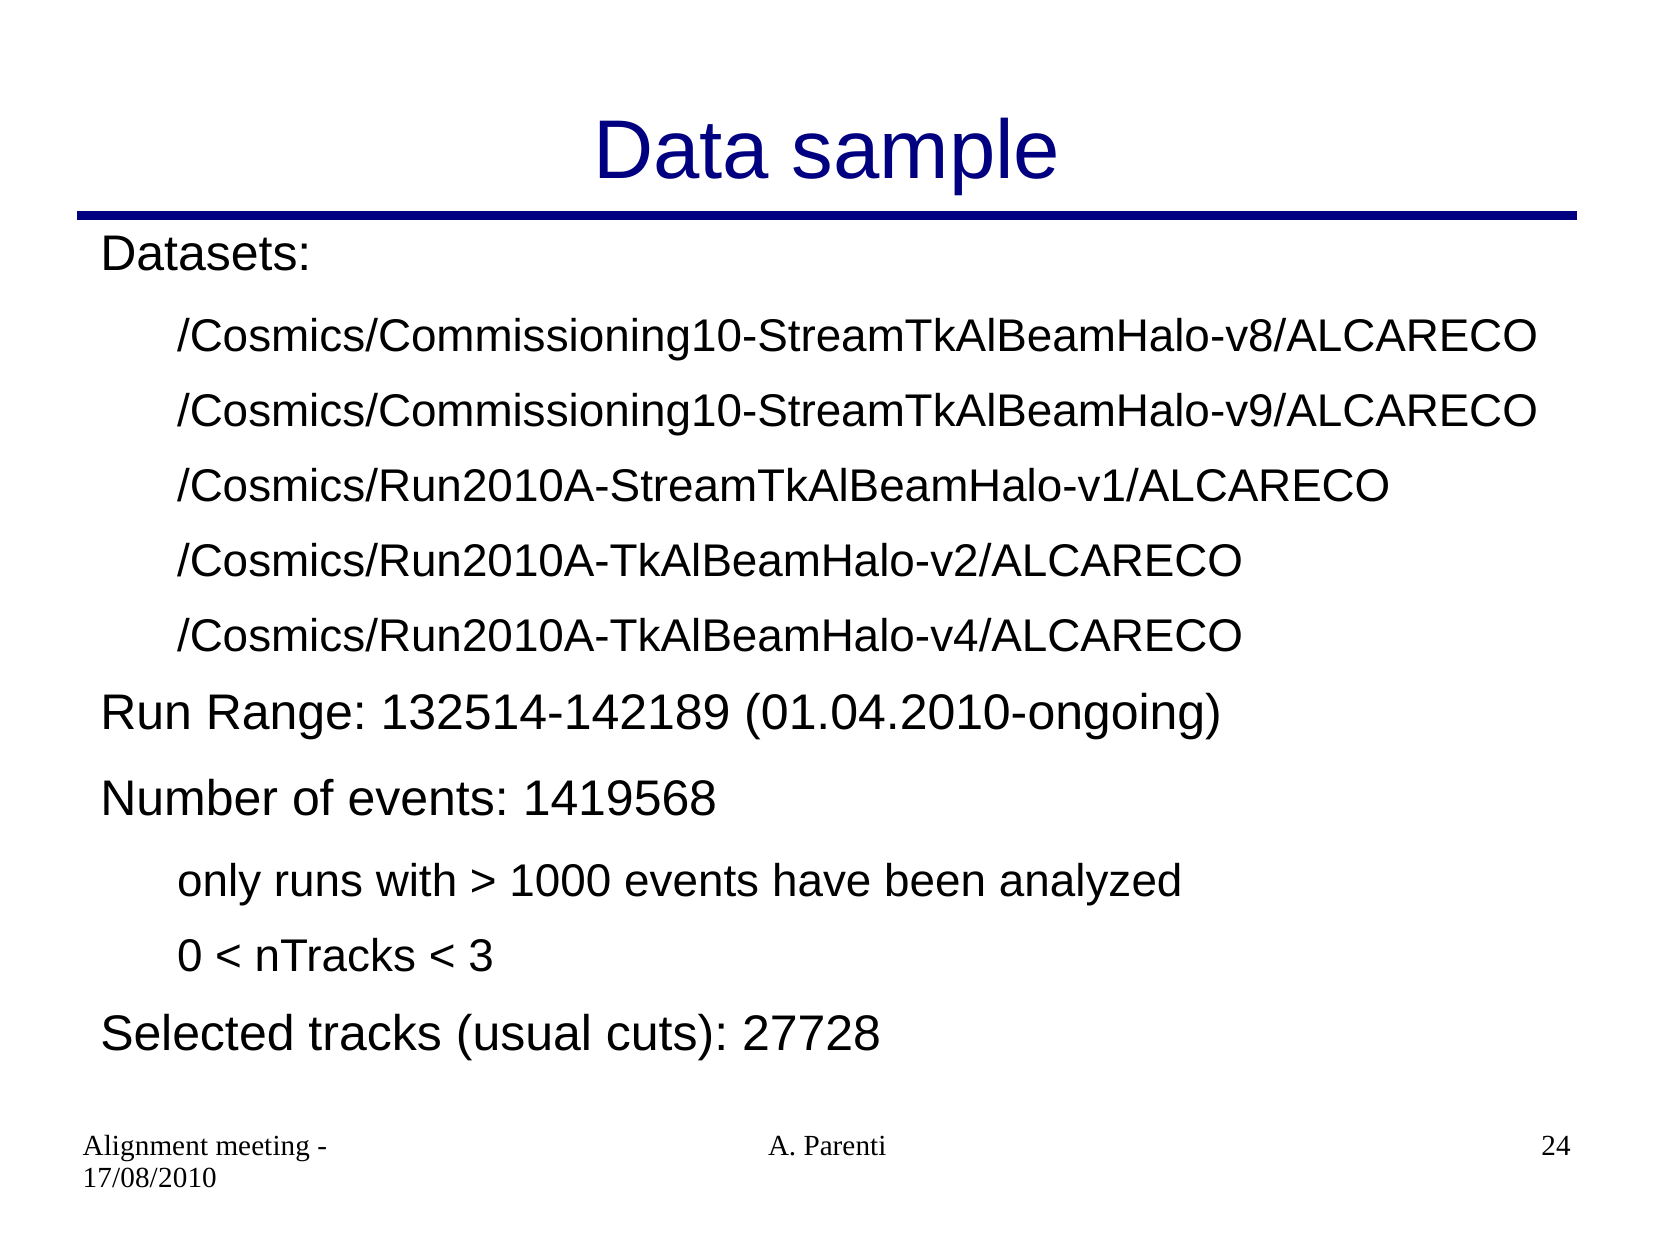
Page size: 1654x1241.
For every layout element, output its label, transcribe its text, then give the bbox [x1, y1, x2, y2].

title Data sample [82, 75, 1571, 225]
list Datasets: /Cosmics/Commissioning10-StreamTkAlBeamHalo-v8/ALCARECO /Cosmics/Commissioning10-StreamTkAlBeamHalo-v9/ALCARECO /Cosmics/Run2010A-StreamTkAlBeamHalo-v1/ALCARECO /Cosmics/Run2010A-TkAlBeamHalo-v2/ALCARECO /Cosmics/Run2010A-TkAlBeamHalo-v4/ALCARECO Run Range: 132514-142189 (01.04.2010-ongoing) Number of events: 1419568 only runs with > 1000 events have been analyzed 0 < nTracks < 3 Selected tracks (usual cuts): 27728 [82, 225, 1571, 1061]
